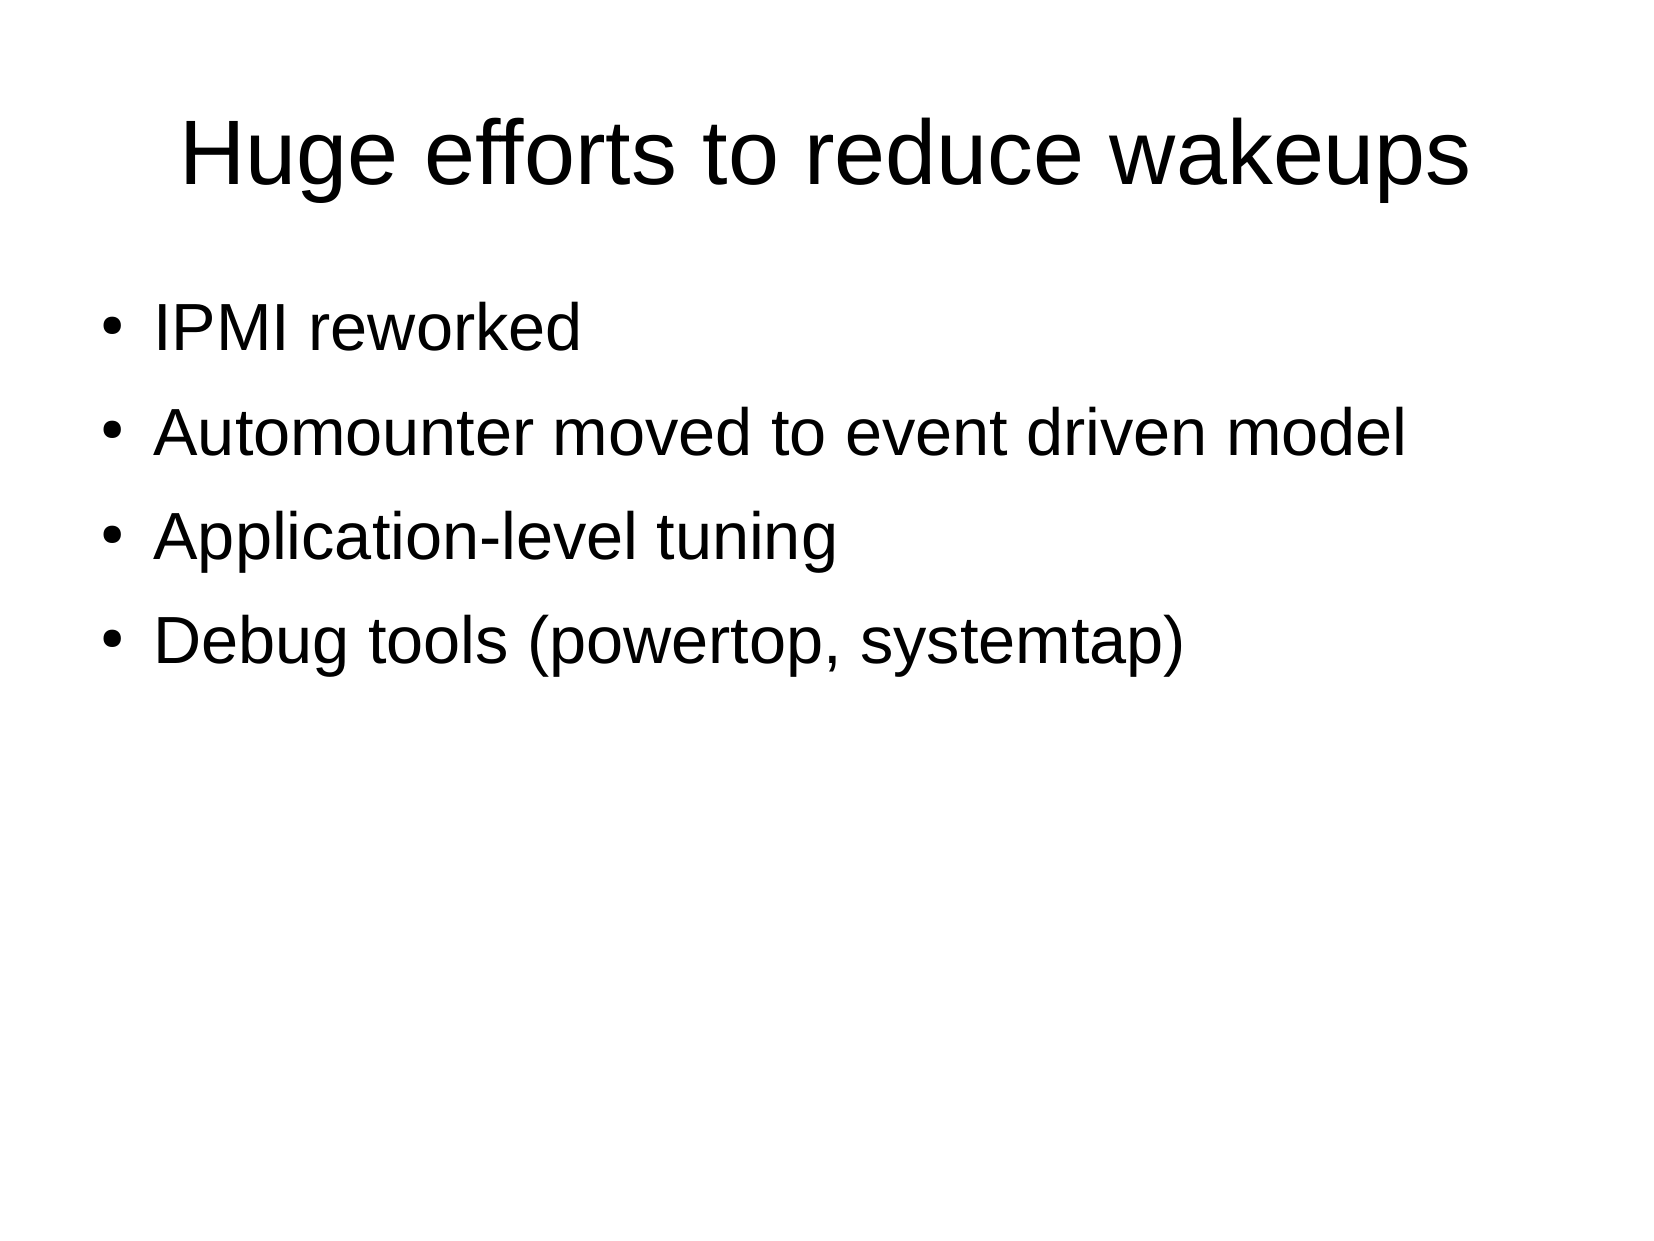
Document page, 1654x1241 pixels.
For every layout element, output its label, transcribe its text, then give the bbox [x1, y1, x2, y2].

list IPMI reworked Automounter moved to event driven model Application-level tuning Debug tools (powertop, systemtap) [82, 290, 1571, 1109]
title Huge efforts to reduce wakeups [82, 49, 1571, 257]
